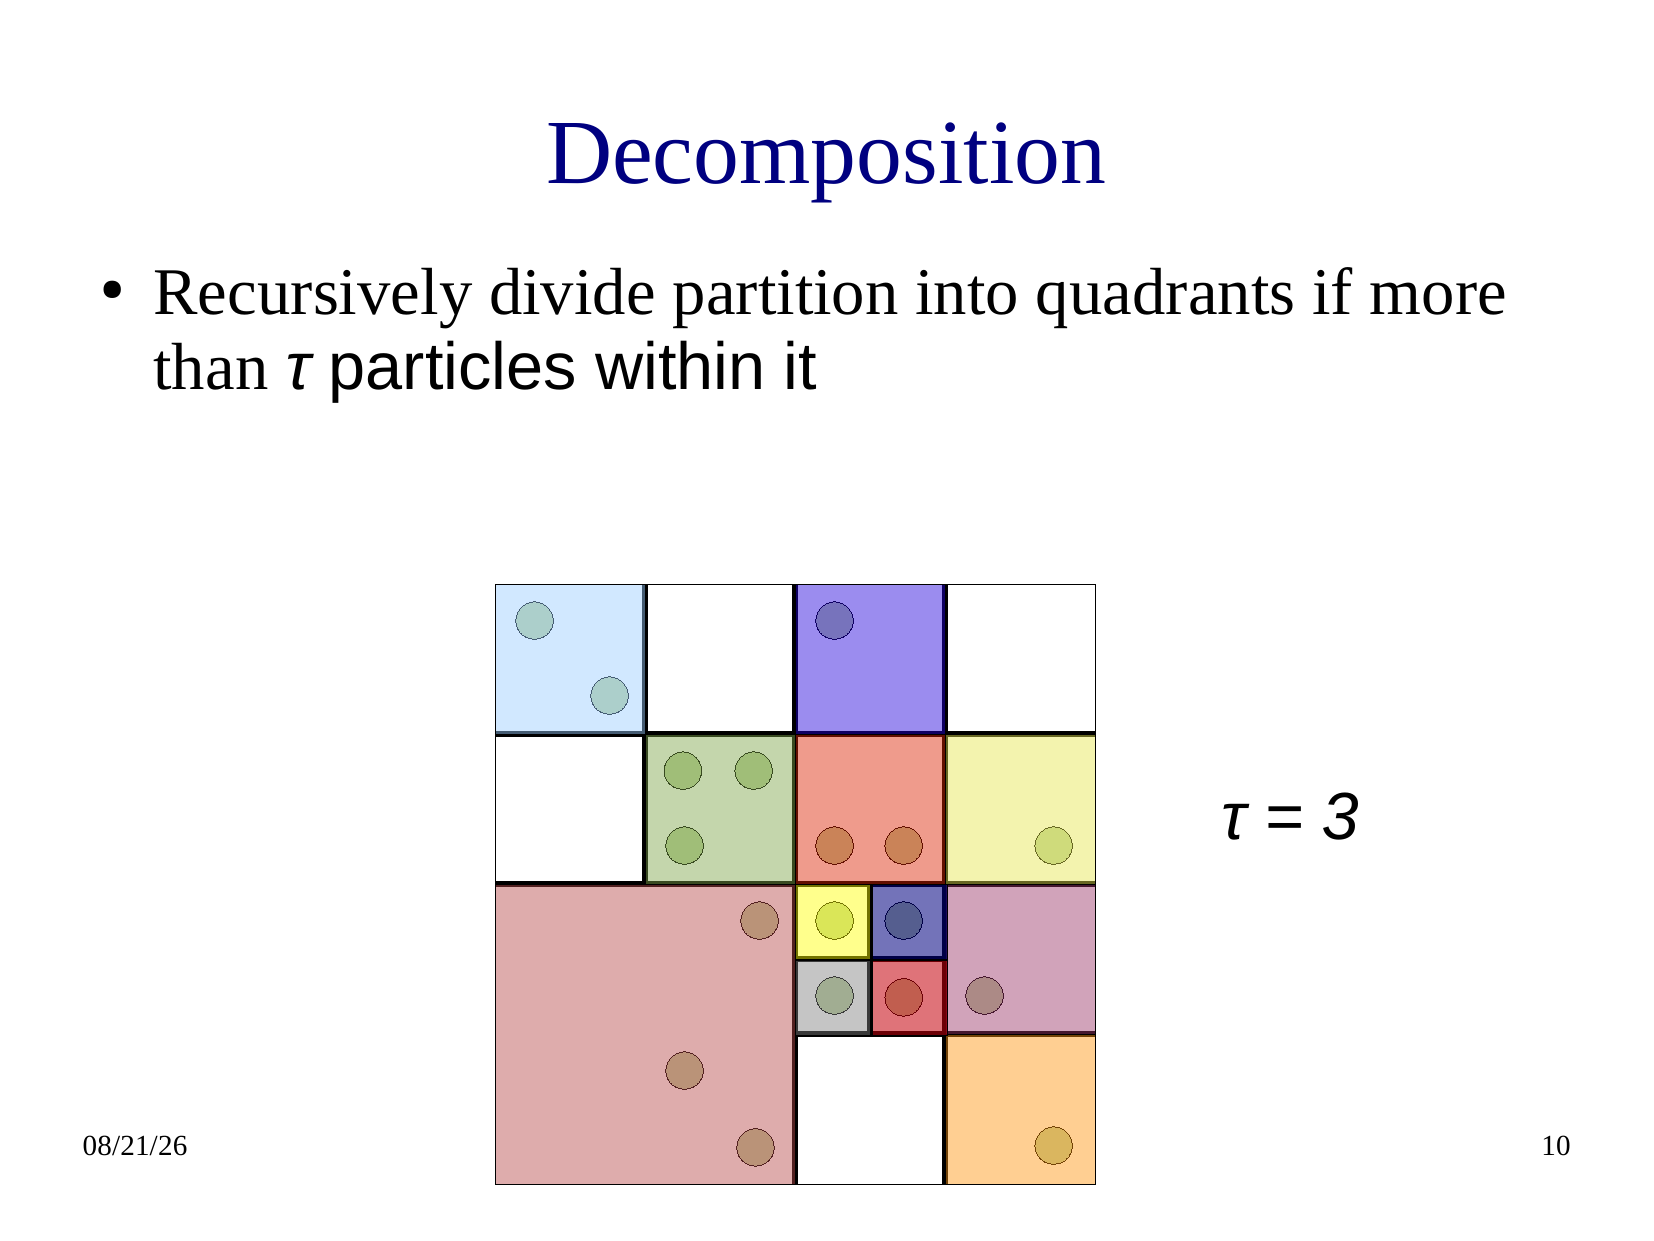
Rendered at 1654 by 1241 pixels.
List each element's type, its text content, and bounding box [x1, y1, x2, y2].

text_box τ = 3 [1182, 771, 1375, 885]
text_box [495, 584, 1096, 1185]
title Decomposition [82, 56, 1571, 250]
list Recursively divide partition into quadrants if more than τ particles within it [82, 254, 1571, 563]
